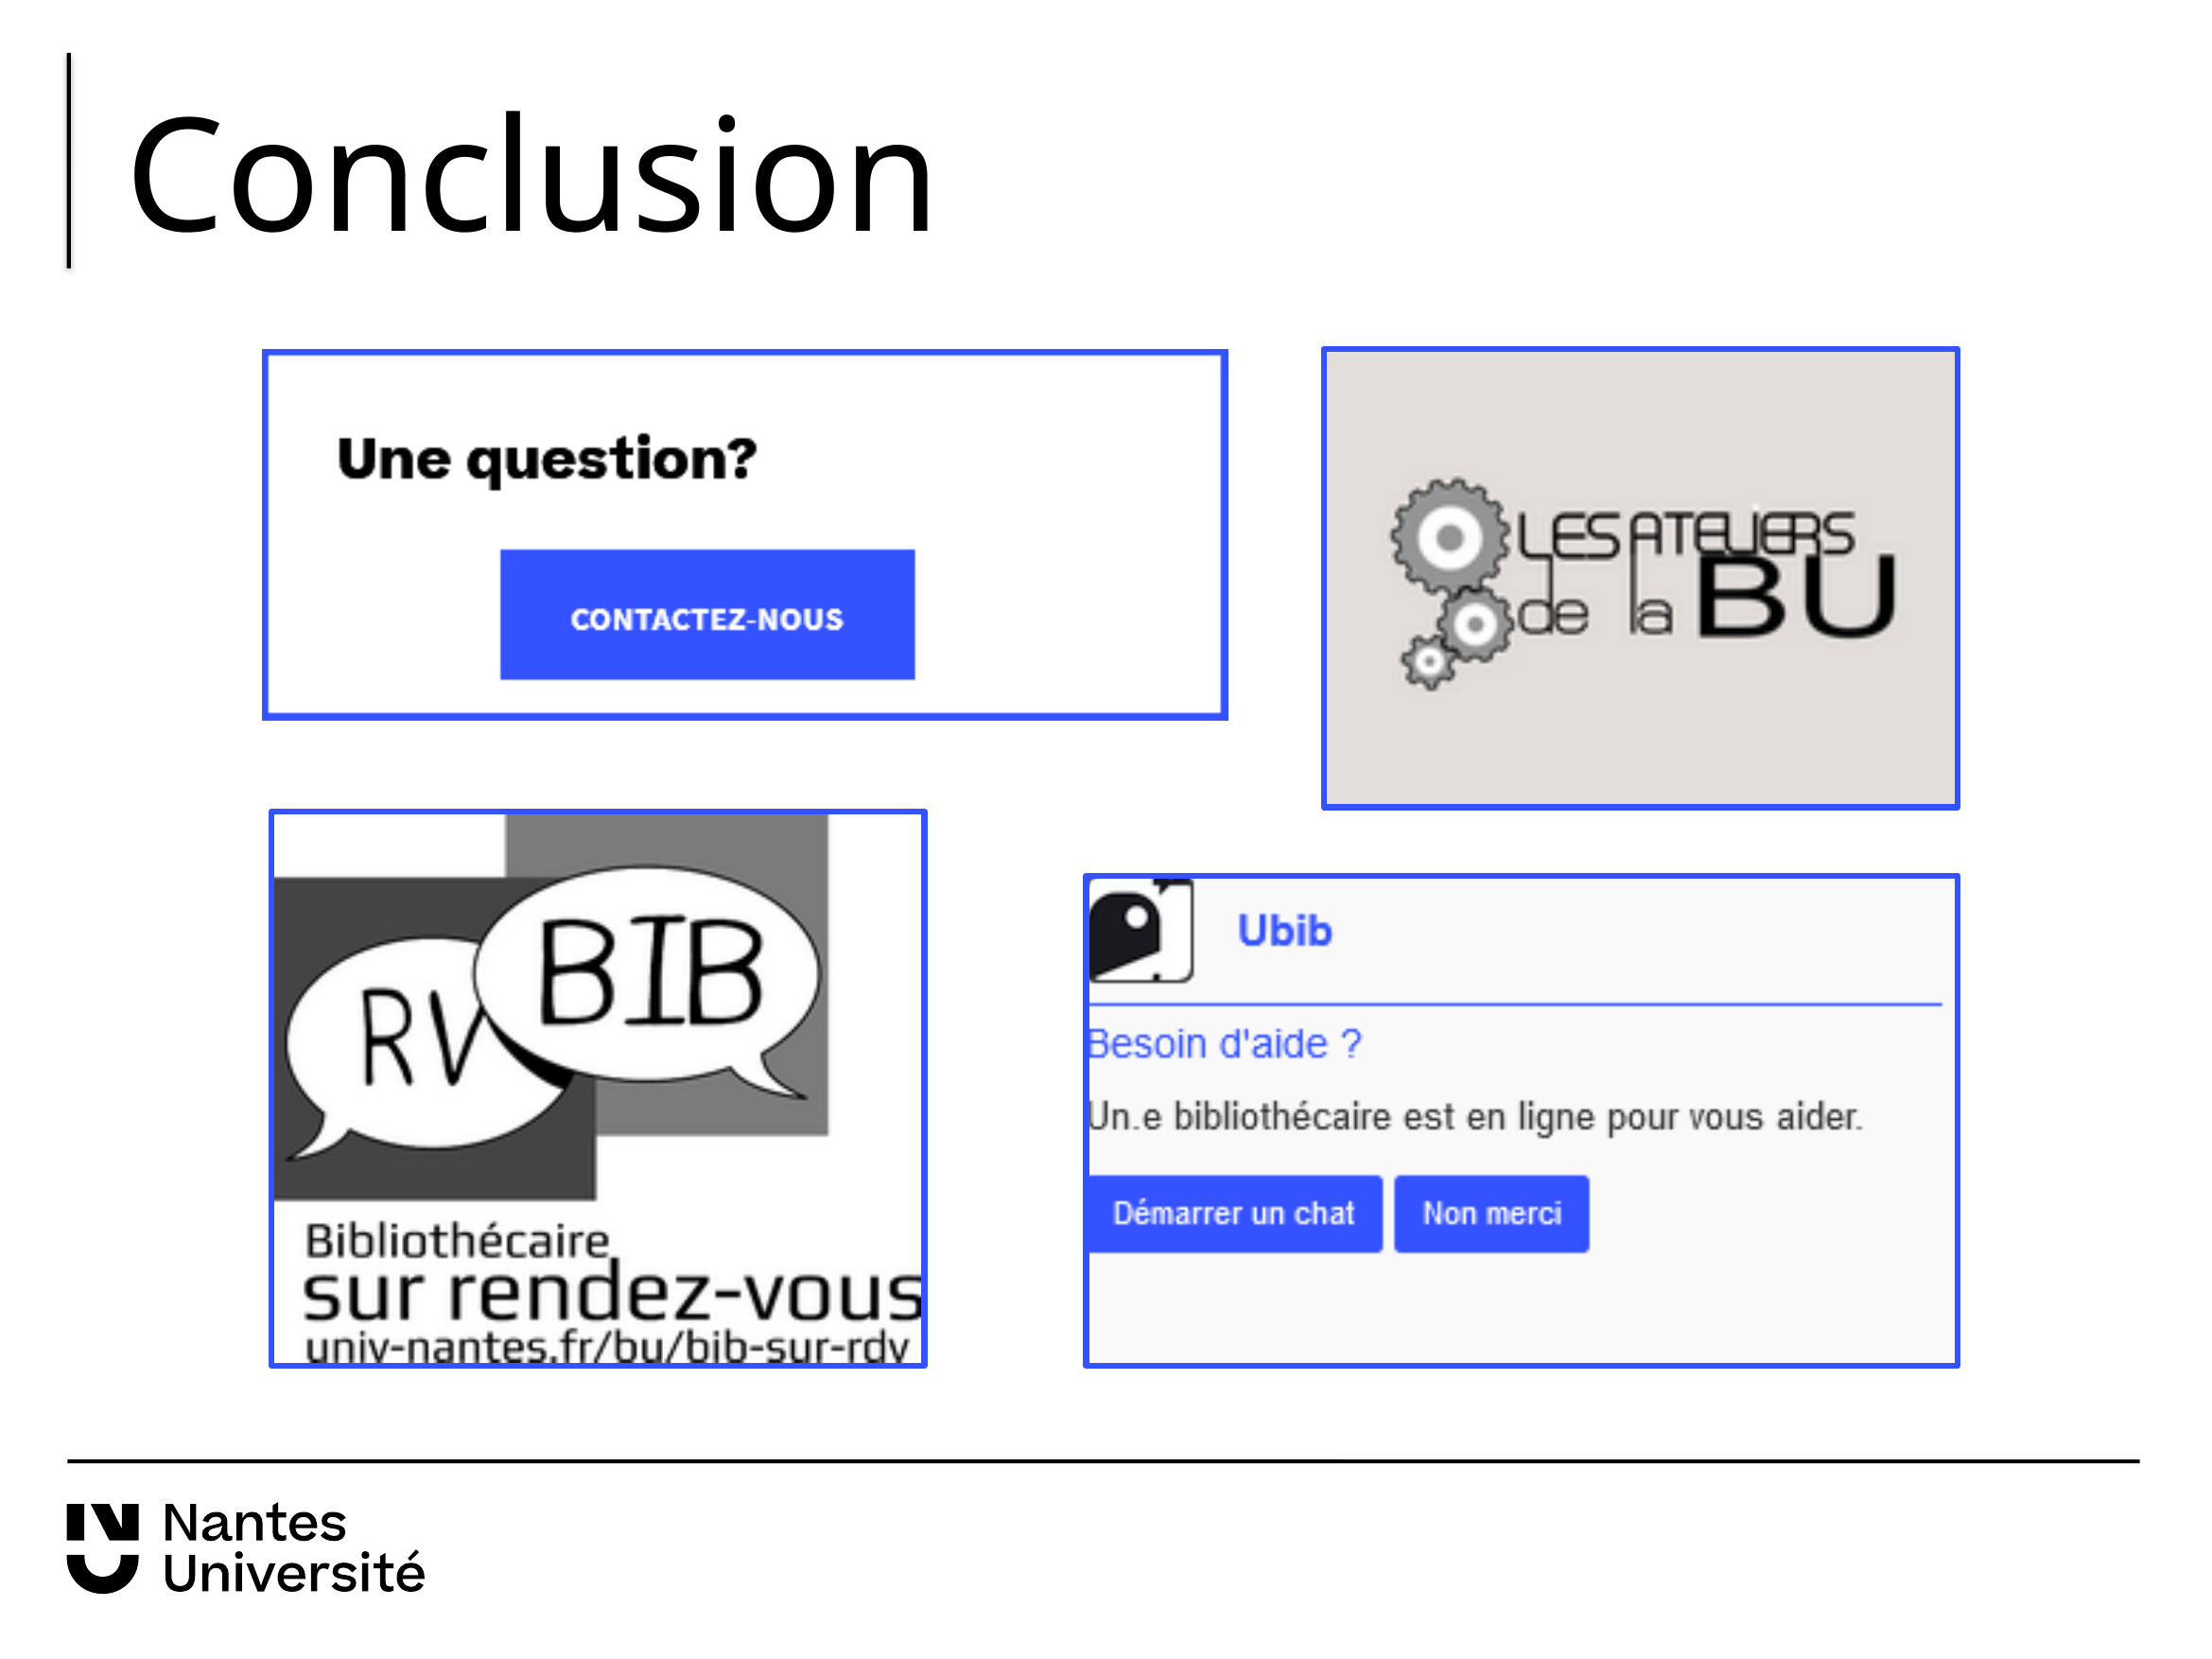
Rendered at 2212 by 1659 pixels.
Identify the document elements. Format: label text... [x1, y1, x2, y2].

text_box Conclusion [112, 56, 2179, 307]
picture [1326, 351, 1955, 805]
picture [1089, 878, 1955, 1363]
picture [274, 813, 922, 1363]
picture [262, 349, 1228, 721]
